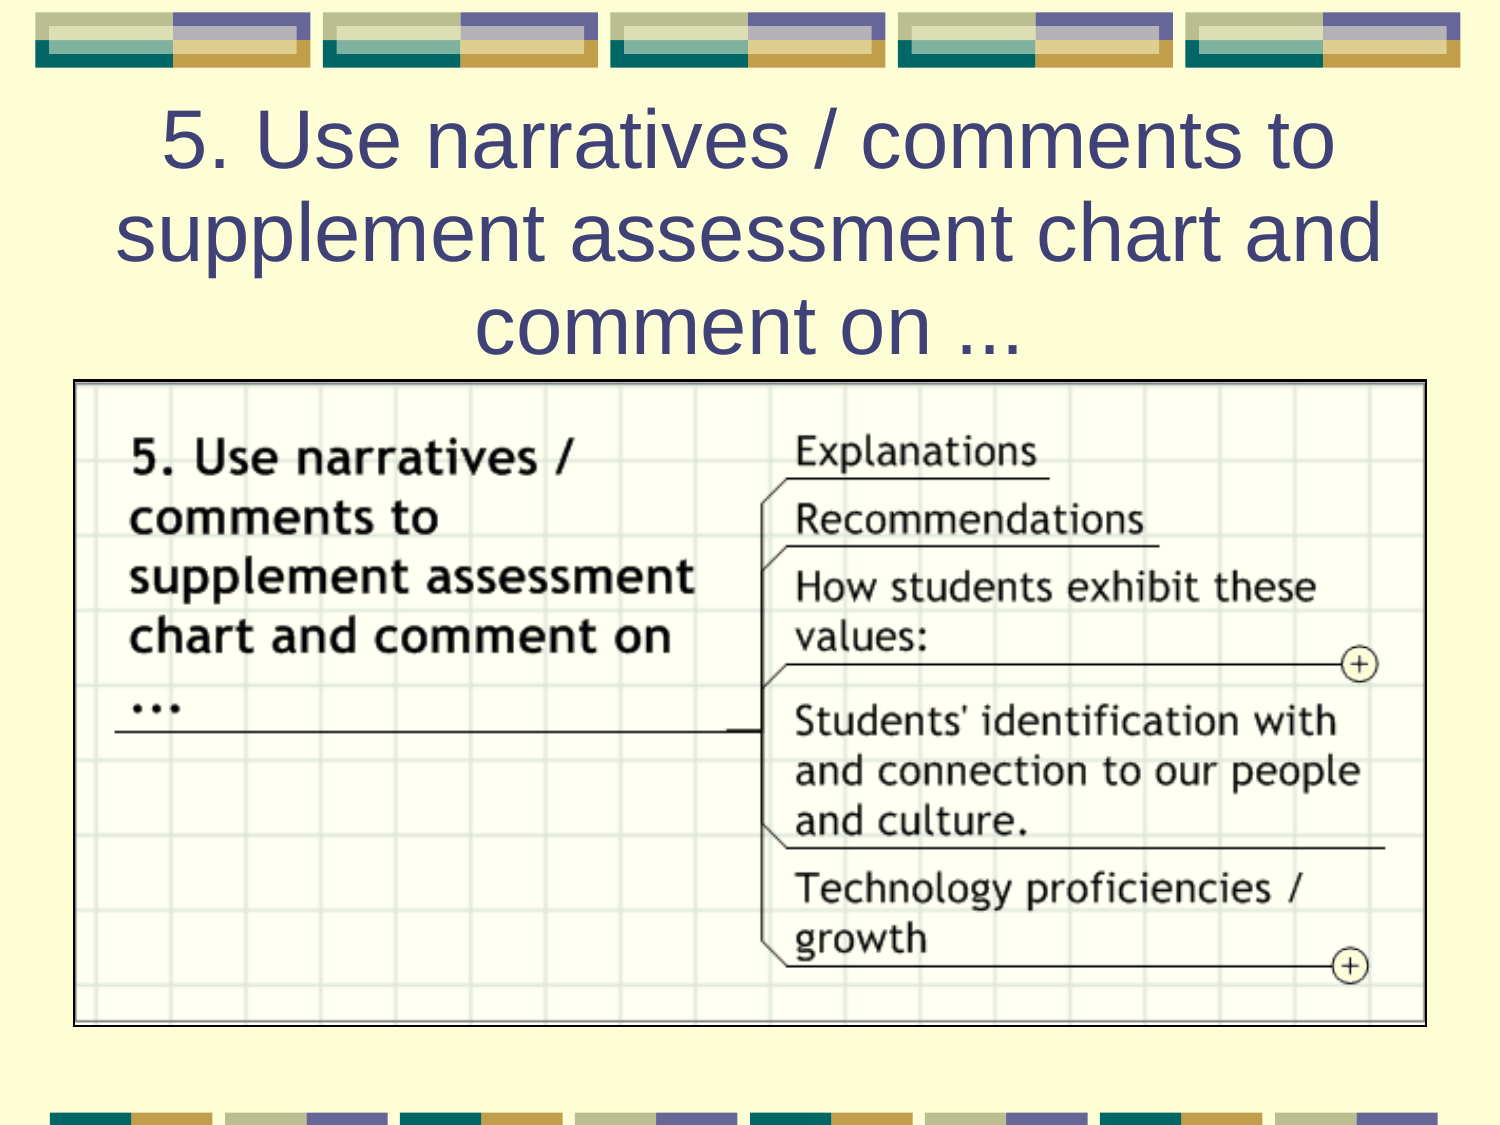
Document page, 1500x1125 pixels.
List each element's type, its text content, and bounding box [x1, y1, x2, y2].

title 5. Use narratives / comments to supplement assessment chart and comment on ... [75, 74, 1426, 379]
picture [75, 381, 1426, 1026]
